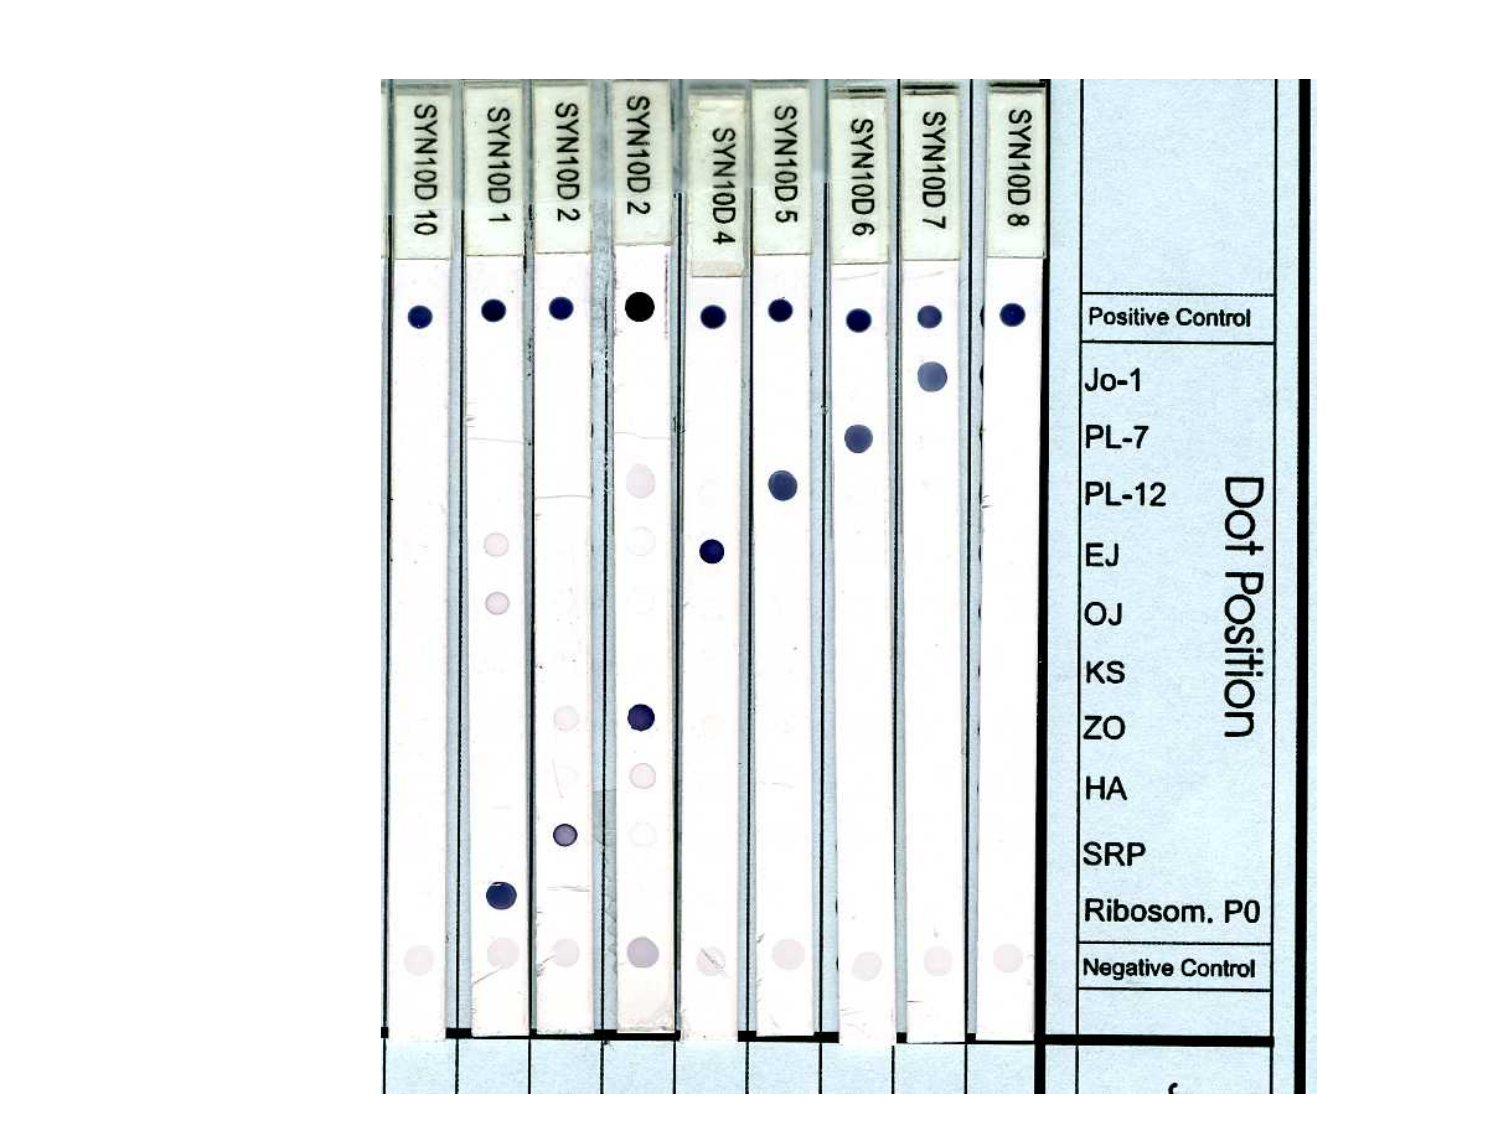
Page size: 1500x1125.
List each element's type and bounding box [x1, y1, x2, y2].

picture [380, 79, 1317, 1095]
